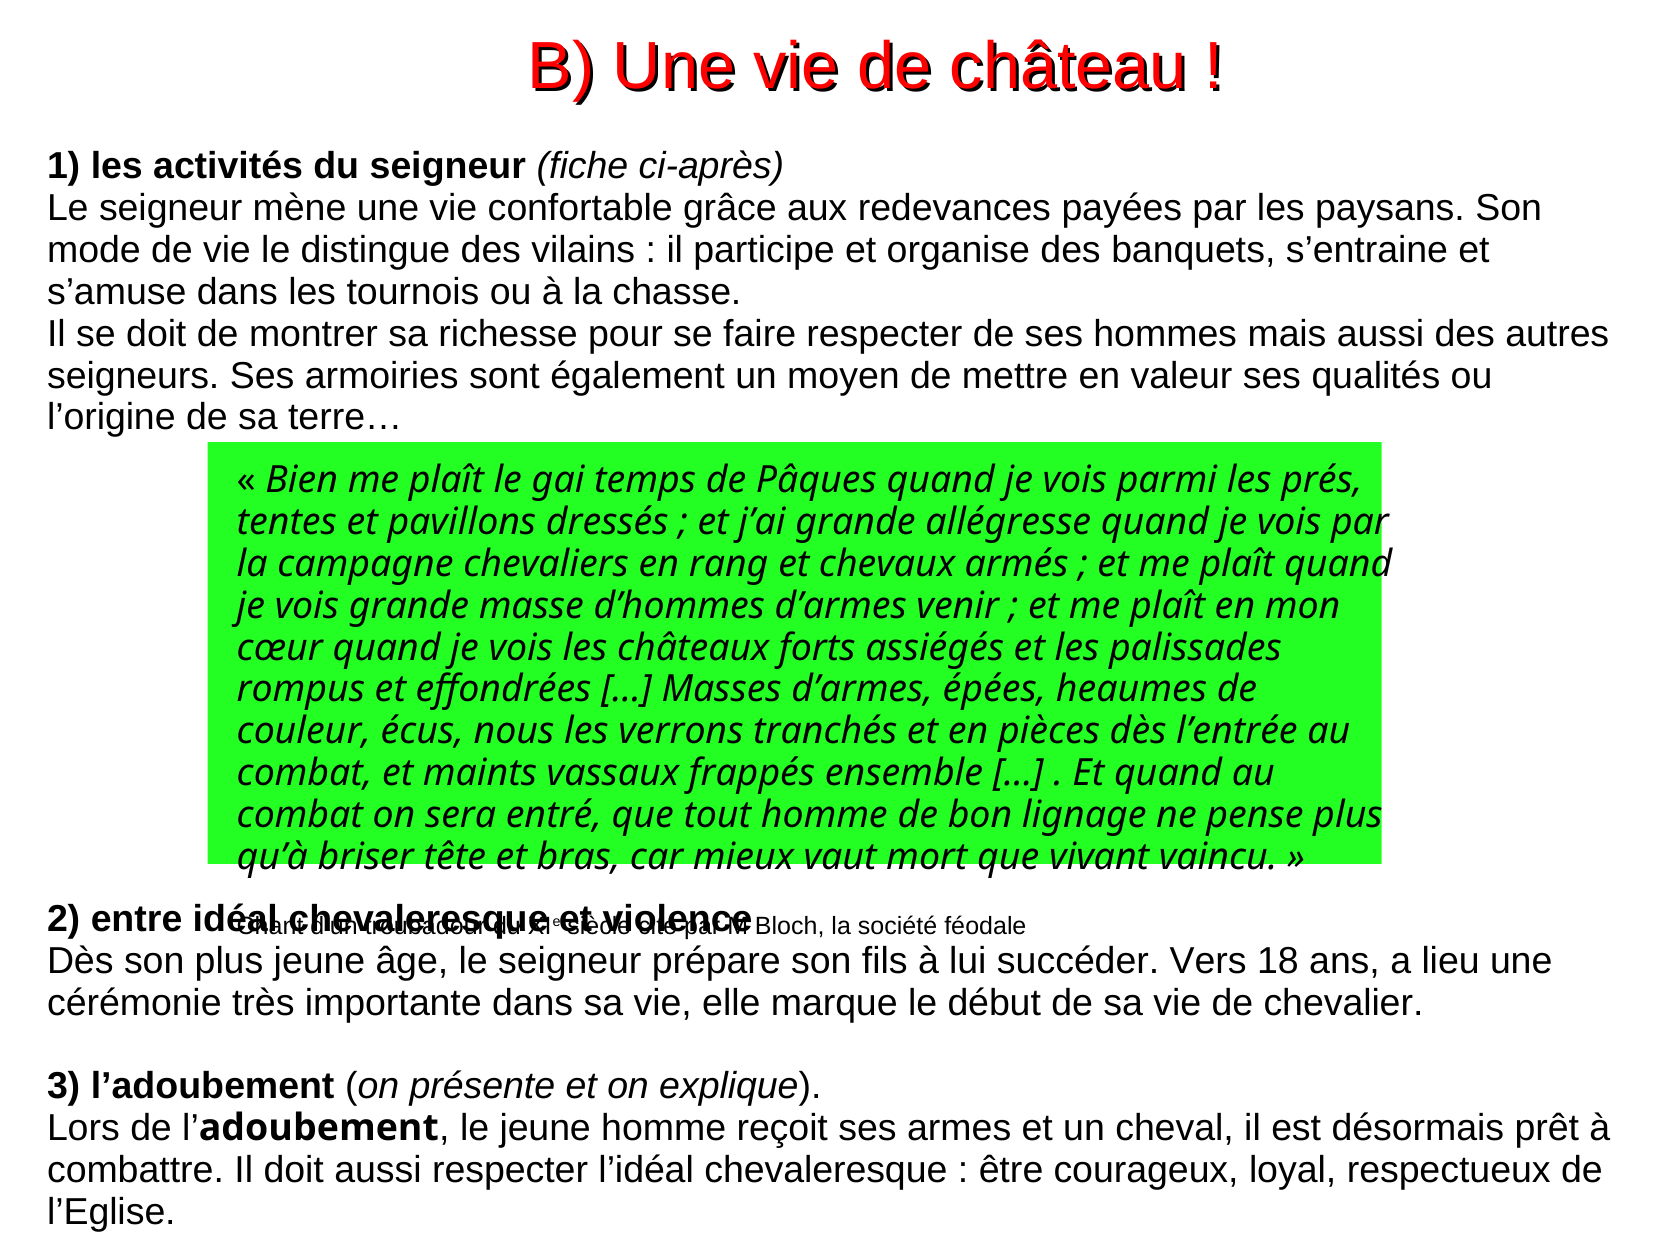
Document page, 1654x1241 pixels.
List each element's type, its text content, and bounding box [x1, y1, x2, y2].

text_box B) Une vie de château ! 1) les activités du seigneur (fiche ci-après) Le seigneur mène une vie confortable grâce aux redevances payées par les paysans. Son mode de vie le distingue des vilains : il participe et organise des banquets, s’entraine et s’amuse dans les tournois ou à la chasse. Il se doit de montrer sa richesse pour se faire respecter de ses hommes mais aussi des autres seigneurs. Ses armoiries sont également un moyen de mettre en valeur ses qualités ou l’origine de sa terre… 2) entre idéal chevaleresque et violence Dès son plus jeune âge, le seigneur prépare son fils à lui succéder. Vers 18 ans, a lieu une cérémonie très importante dans sa vie, elle marque le début de sa vie de chevalier. 3) l’adoubement (on présente et on explique). Lors de l’adoubement, le jeune homme reçoit ses armes et un cheval, il est désormais prêt à combattre. Il doit aussi respecter l’idéal chevaleresque : être courageux, loyal, respectueux de l’Eglise. [32, 22, 1632, 1241]
text_box « Bien me plaît le gai temps de Pâques quand je vois parmi les prés, tentes et pavillons dressés ; et j’ai grande allégresse quand je vois par la campagne chevaliers en rang et chevaux armés ; et me plaît quand je vois grande masse d’hommes d’armes venir ; et me plaît en mon cœur quand je vois les châteaux forts assiégés et les palissades rompus et effondrées […] Masses d’armes, épées, heaumes de couleur, écus, nous les verrons tranchés et en pièces dès l’entrée au combat, et maints vassaux frappés ensemble […] . Et quand au combat on sera entré, que tout homme de bon lignage ne pense plus qu’à briser tête et bras, car mieux vaut mort que vivant vaincu. » Chant d’un troubadour du XIe siècle cité par M Bloch, la société féodale [221, 330, 1413, 861]
text_box [207, 442, 238, 864]
